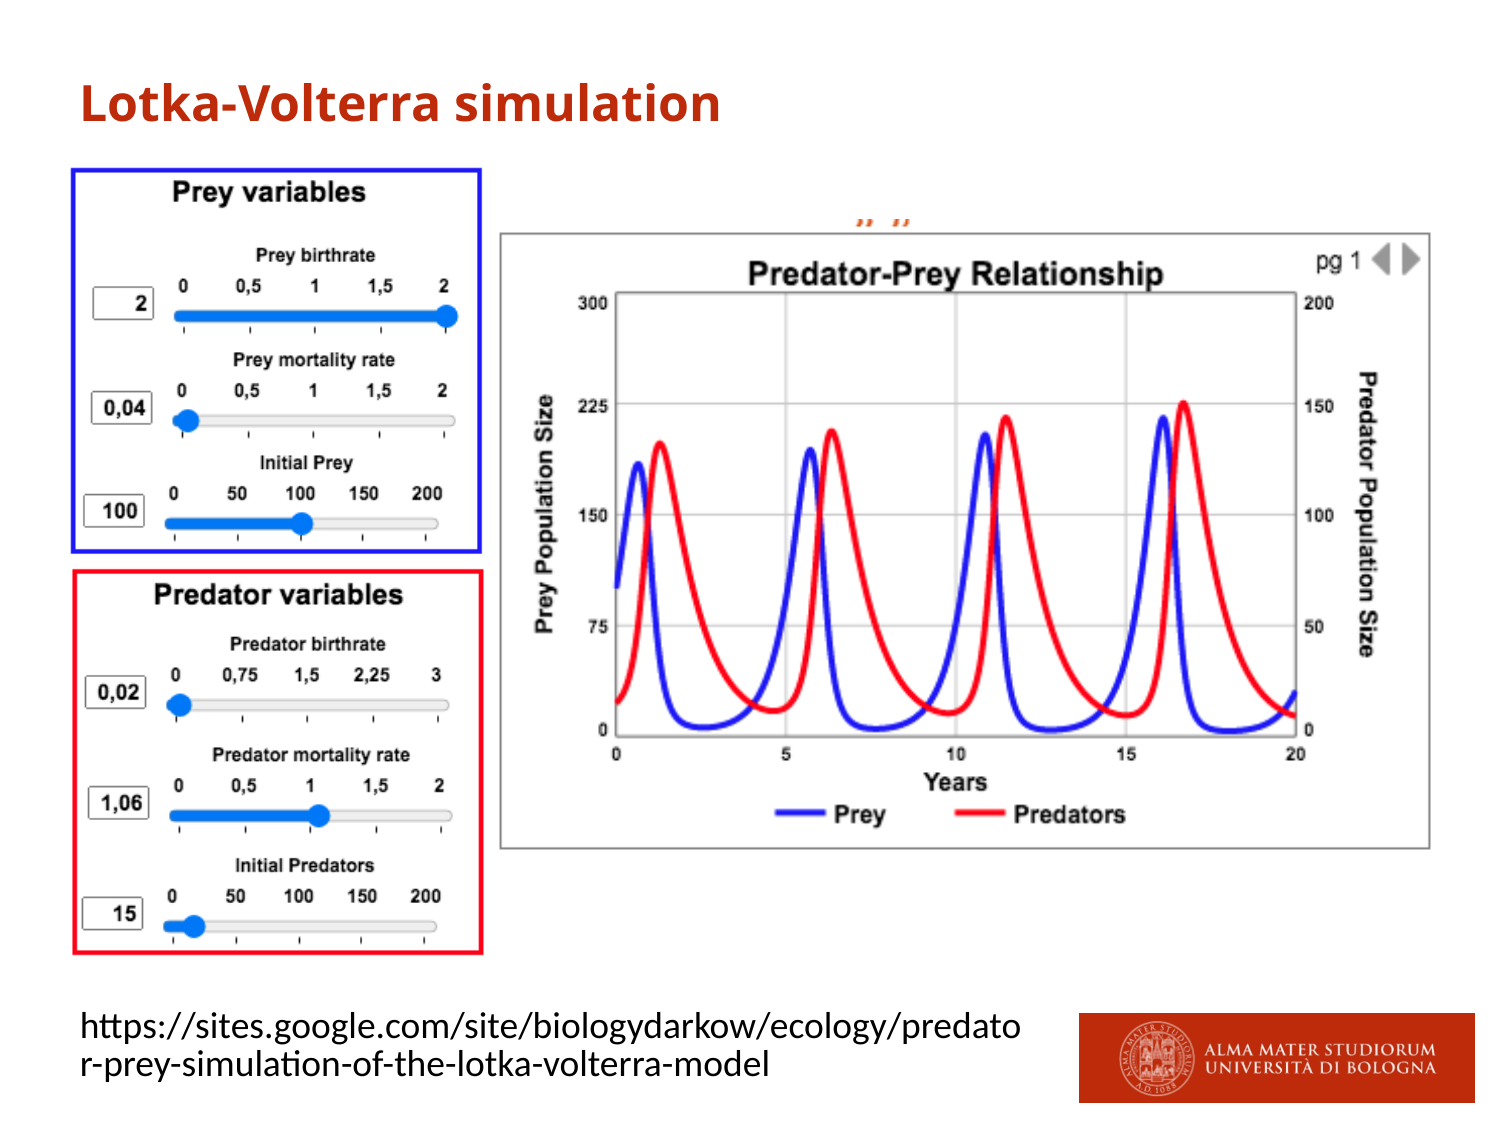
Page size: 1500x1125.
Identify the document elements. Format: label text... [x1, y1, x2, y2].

picture [65, 159, 1439, 966]
text_box https://sites.google.com/site/biologydarkow/ecology/predator-prey-simulation-of-the-lotka-volterra-model [65, 994, 1049, 1054]
list Lotka-Volterra simulation [64, 78, 1447, 185]
